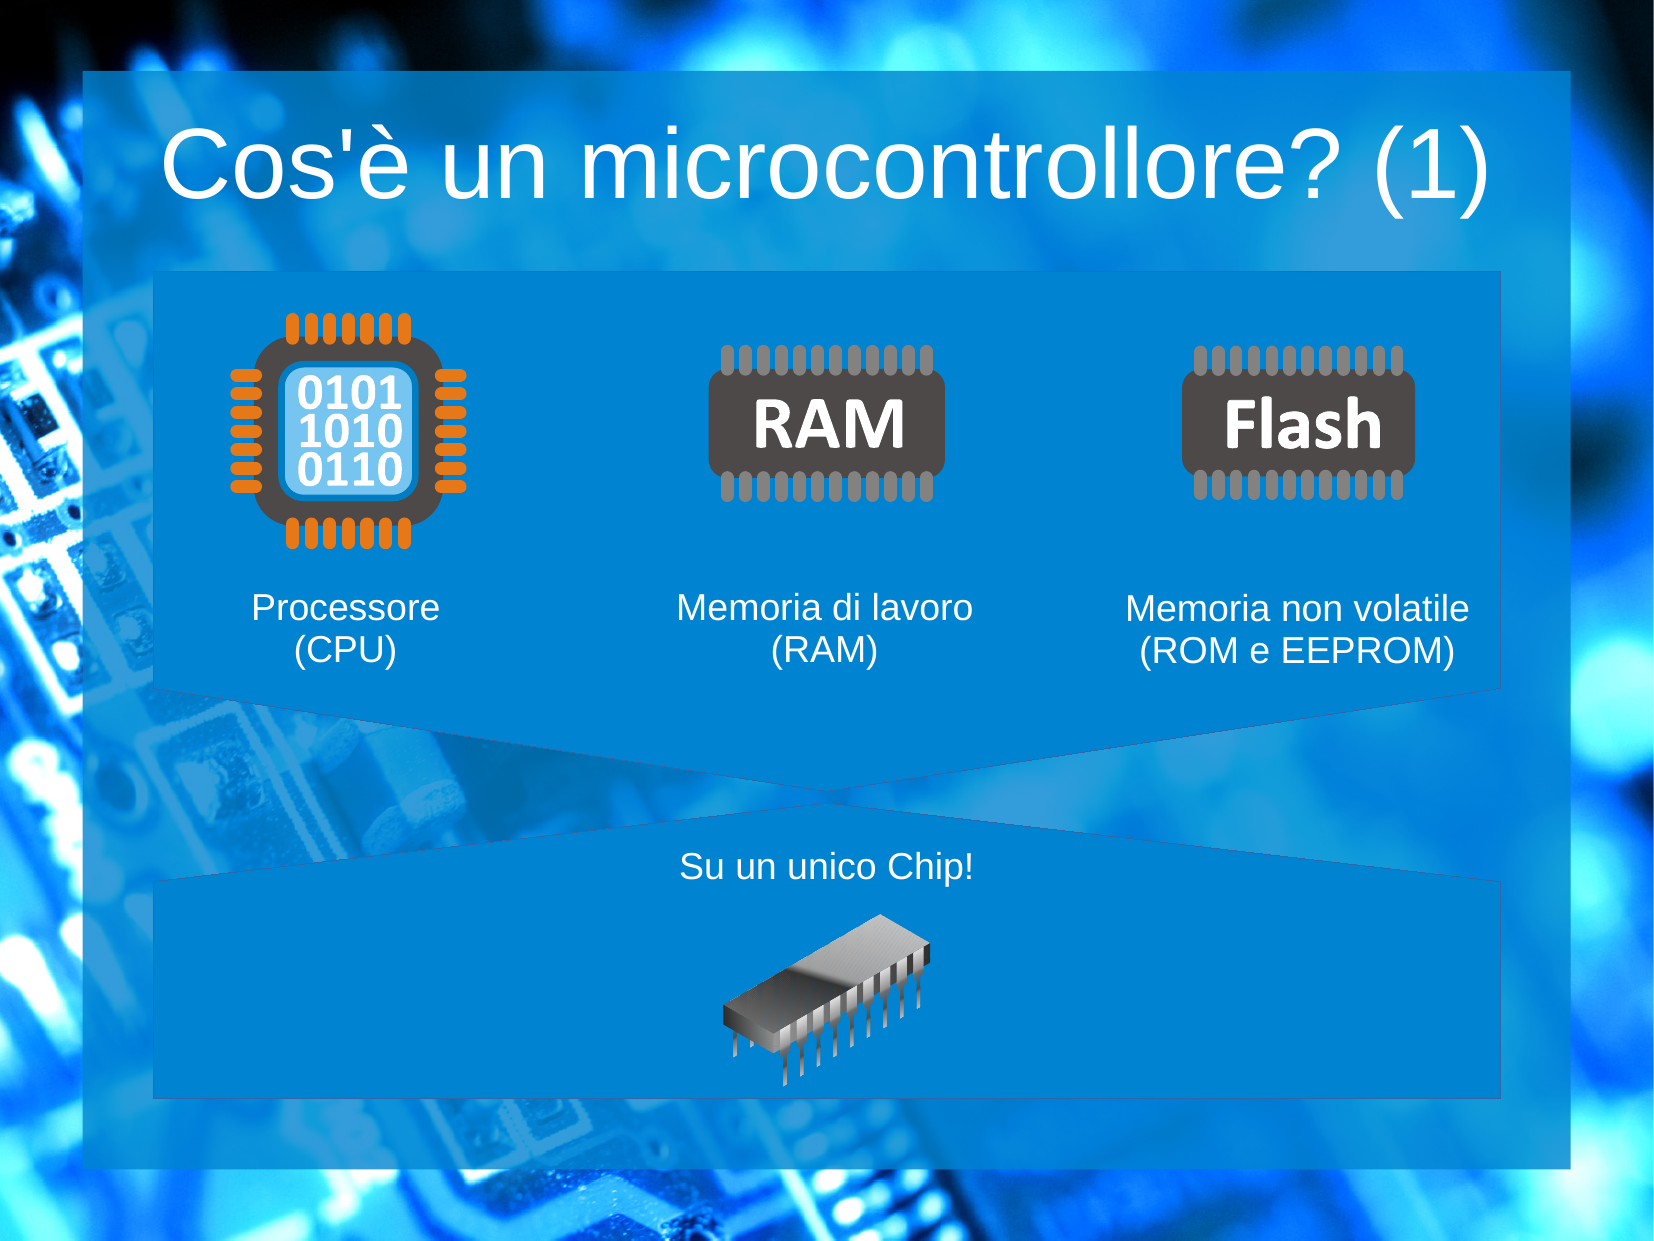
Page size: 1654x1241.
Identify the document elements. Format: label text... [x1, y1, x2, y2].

picture [0, 0, 1654, 1241]
text_box Processore (CPU) [236, 578, 456, 678]
text_box Su un unico Chip! [664, 838, 990, 896]
text_box Memoria non volatile (ROM e EEPROM) [1110, 580, 1485, 680]
text_box Memoria di lavoro (RAM) [661, 578, 989, 678]
text_box [82, 257, 1571, 1170]
title Cos'è un microcontrollore? (1) [82, 70, 1571, 257]
